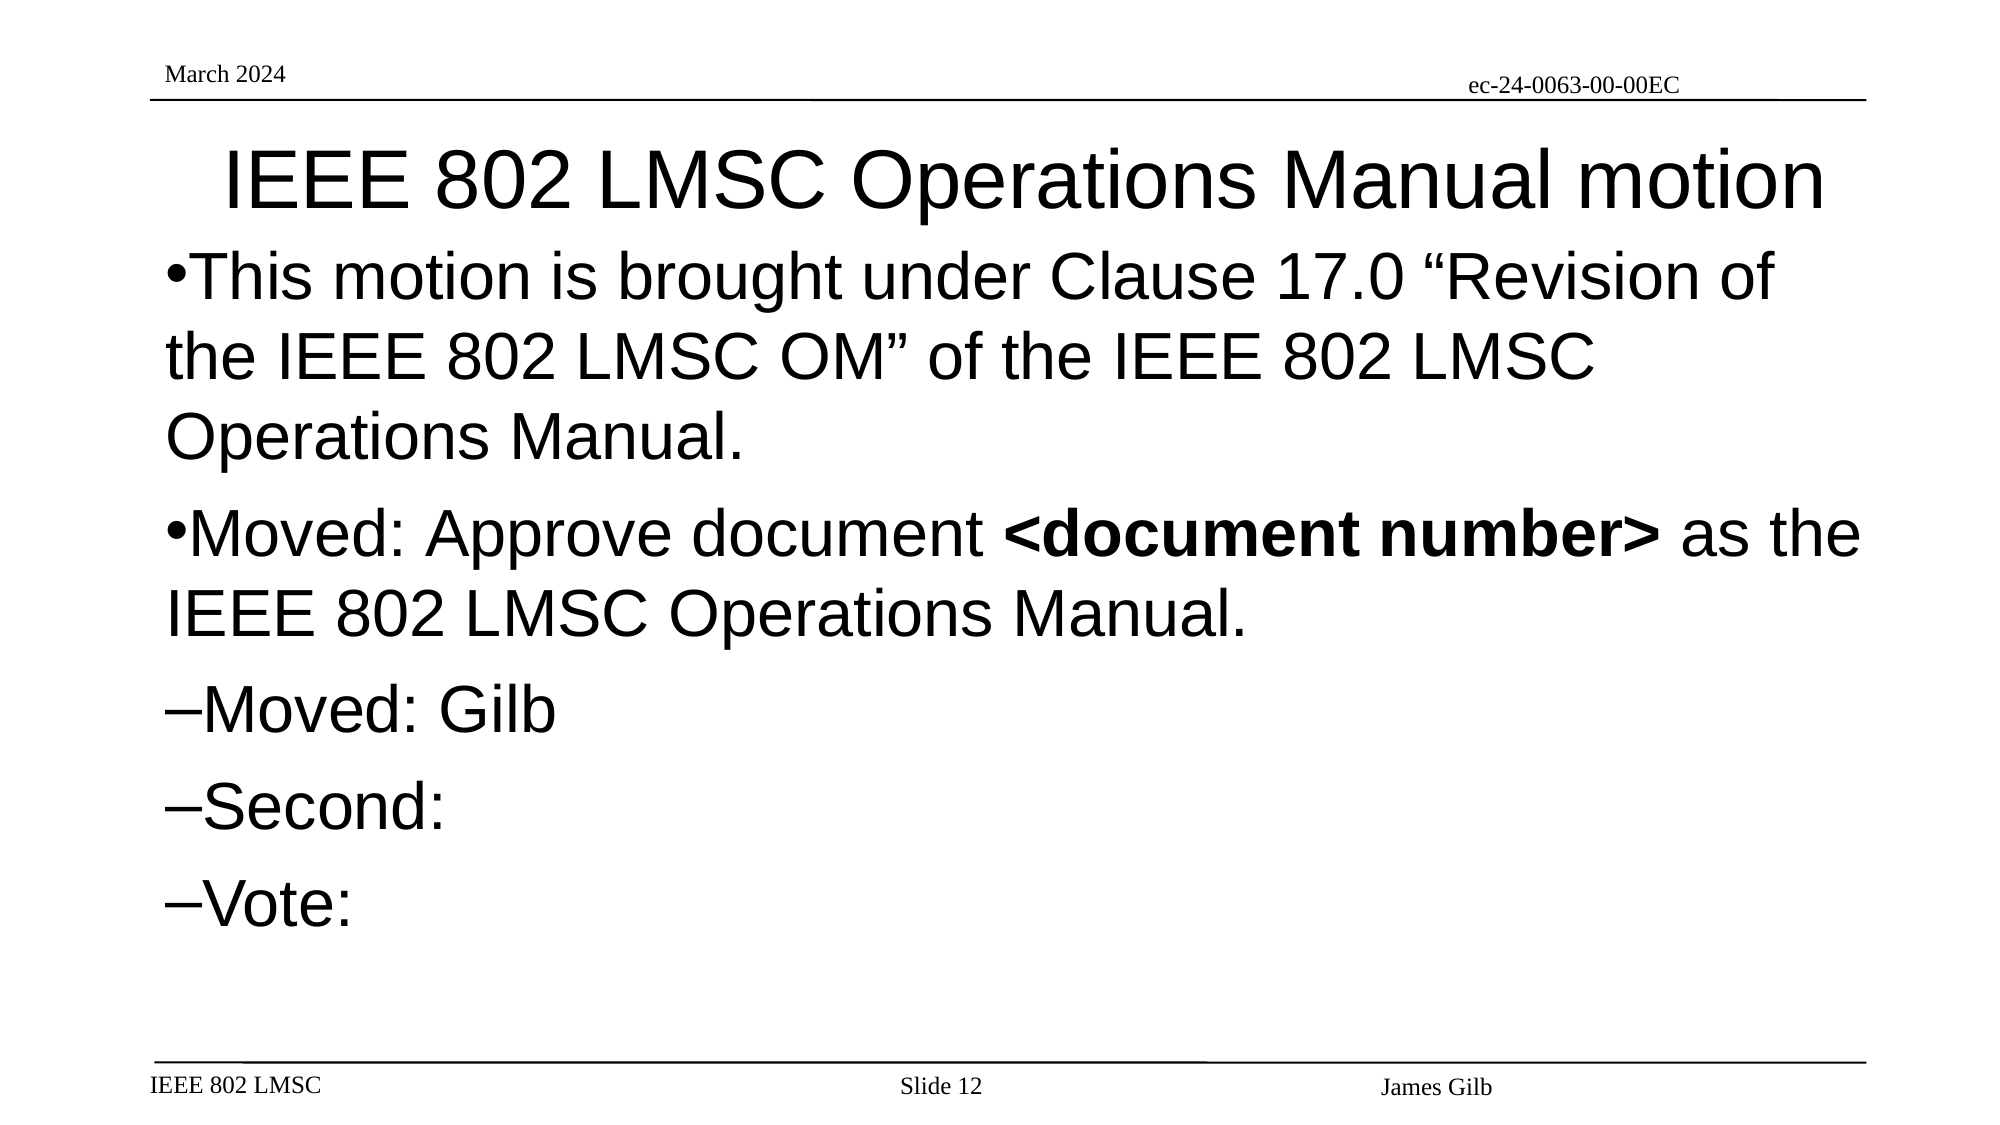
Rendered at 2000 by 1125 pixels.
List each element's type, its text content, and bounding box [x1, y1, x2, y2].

list This motion is brought under Clause 17.0 “Revision of the IEEE 802 LMSC OM” of the IEEE 802 LMSC Operations Manual. Moved: Approve document <document number> as the IEEE 802 LMSC Operations Manual. Moved: Gilb Second: Vote: [150, 224, 1900, 1036]
text_box Slide [799, 1069, 1083, 1108]
title IEEE 802 LMSC Operations Manual motion [149, 112, 1900, 238]
